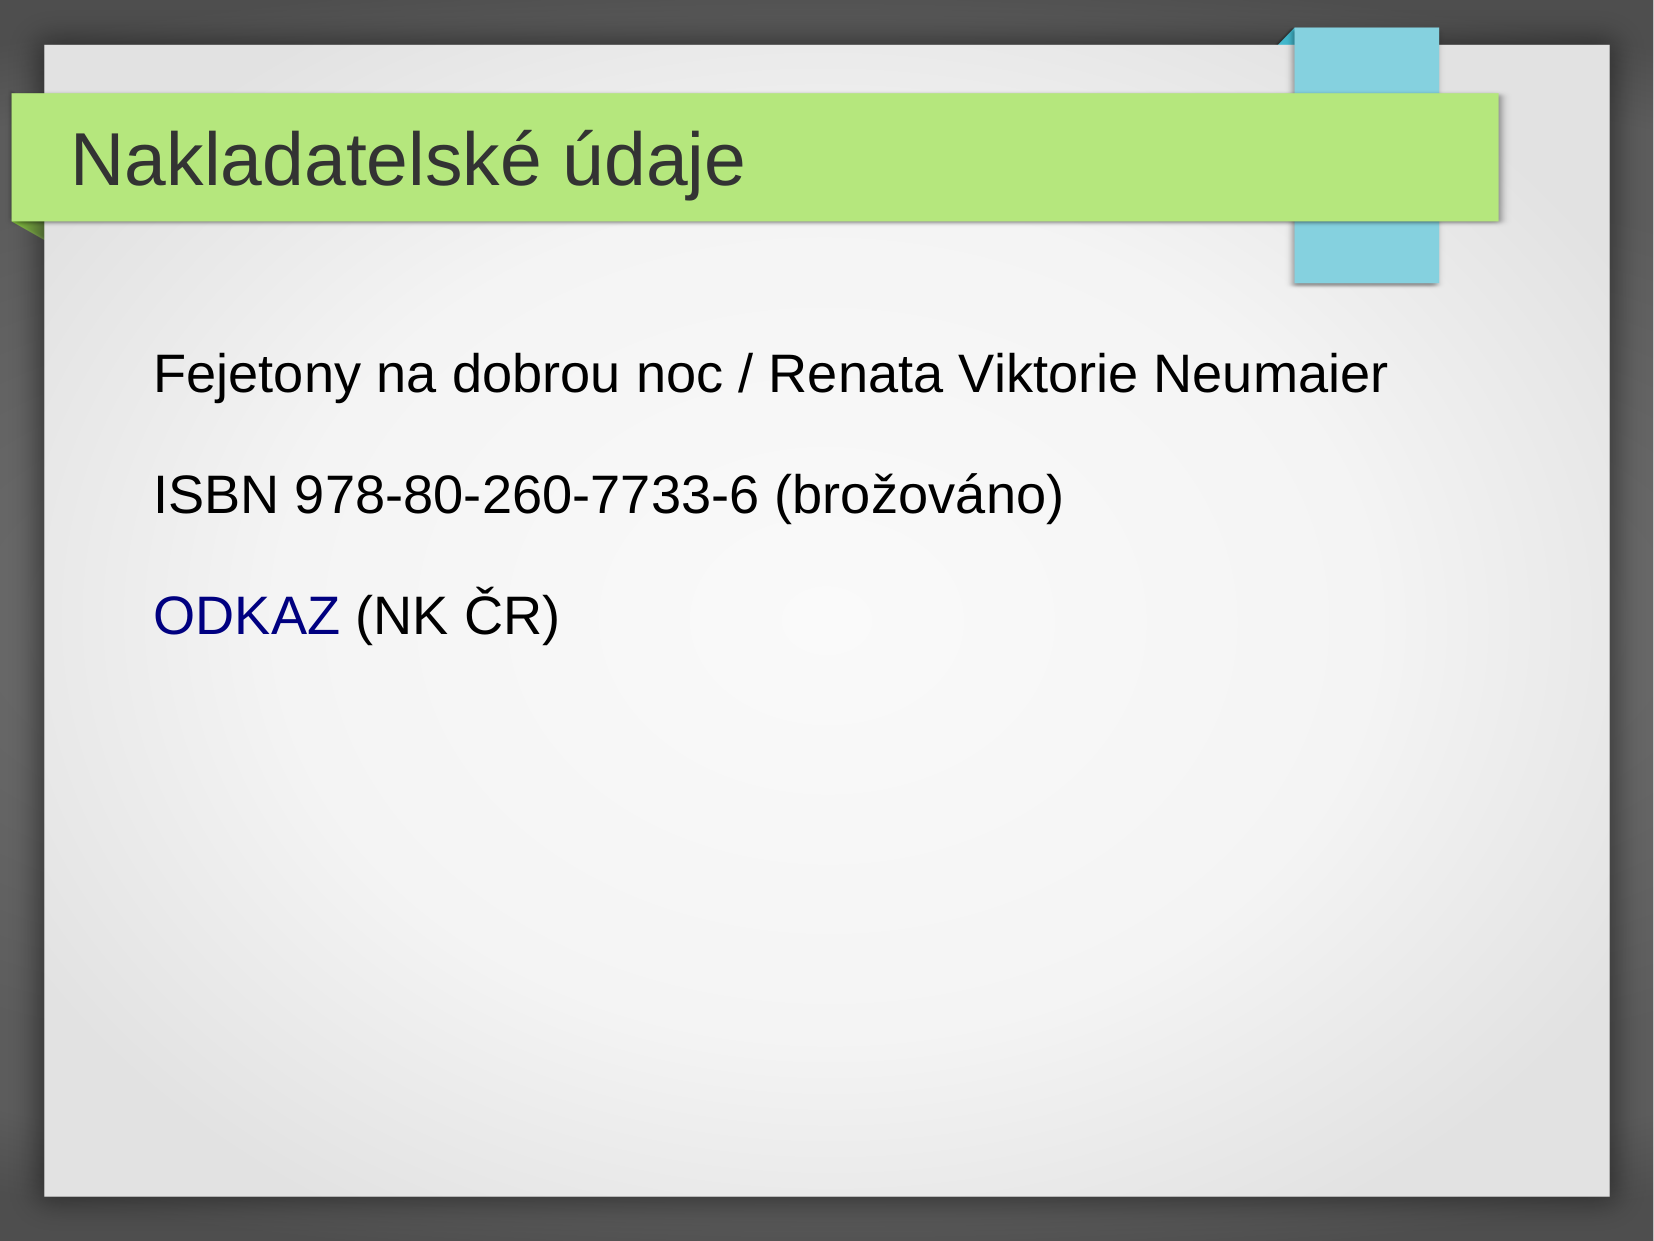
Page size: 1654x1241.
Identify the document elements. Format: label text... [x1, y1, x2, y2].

title Nakladatelské údaje [70, 106, 1229, 213]
list Fejetony na dobrou noc / Renata Viktorie Neumaier ISBN 978-80-260-7733-6 (brožováno) ODKAZ (NK ČR) [82, 343, 1538, 1063]
picture [0, 0, 1654, 1241]
